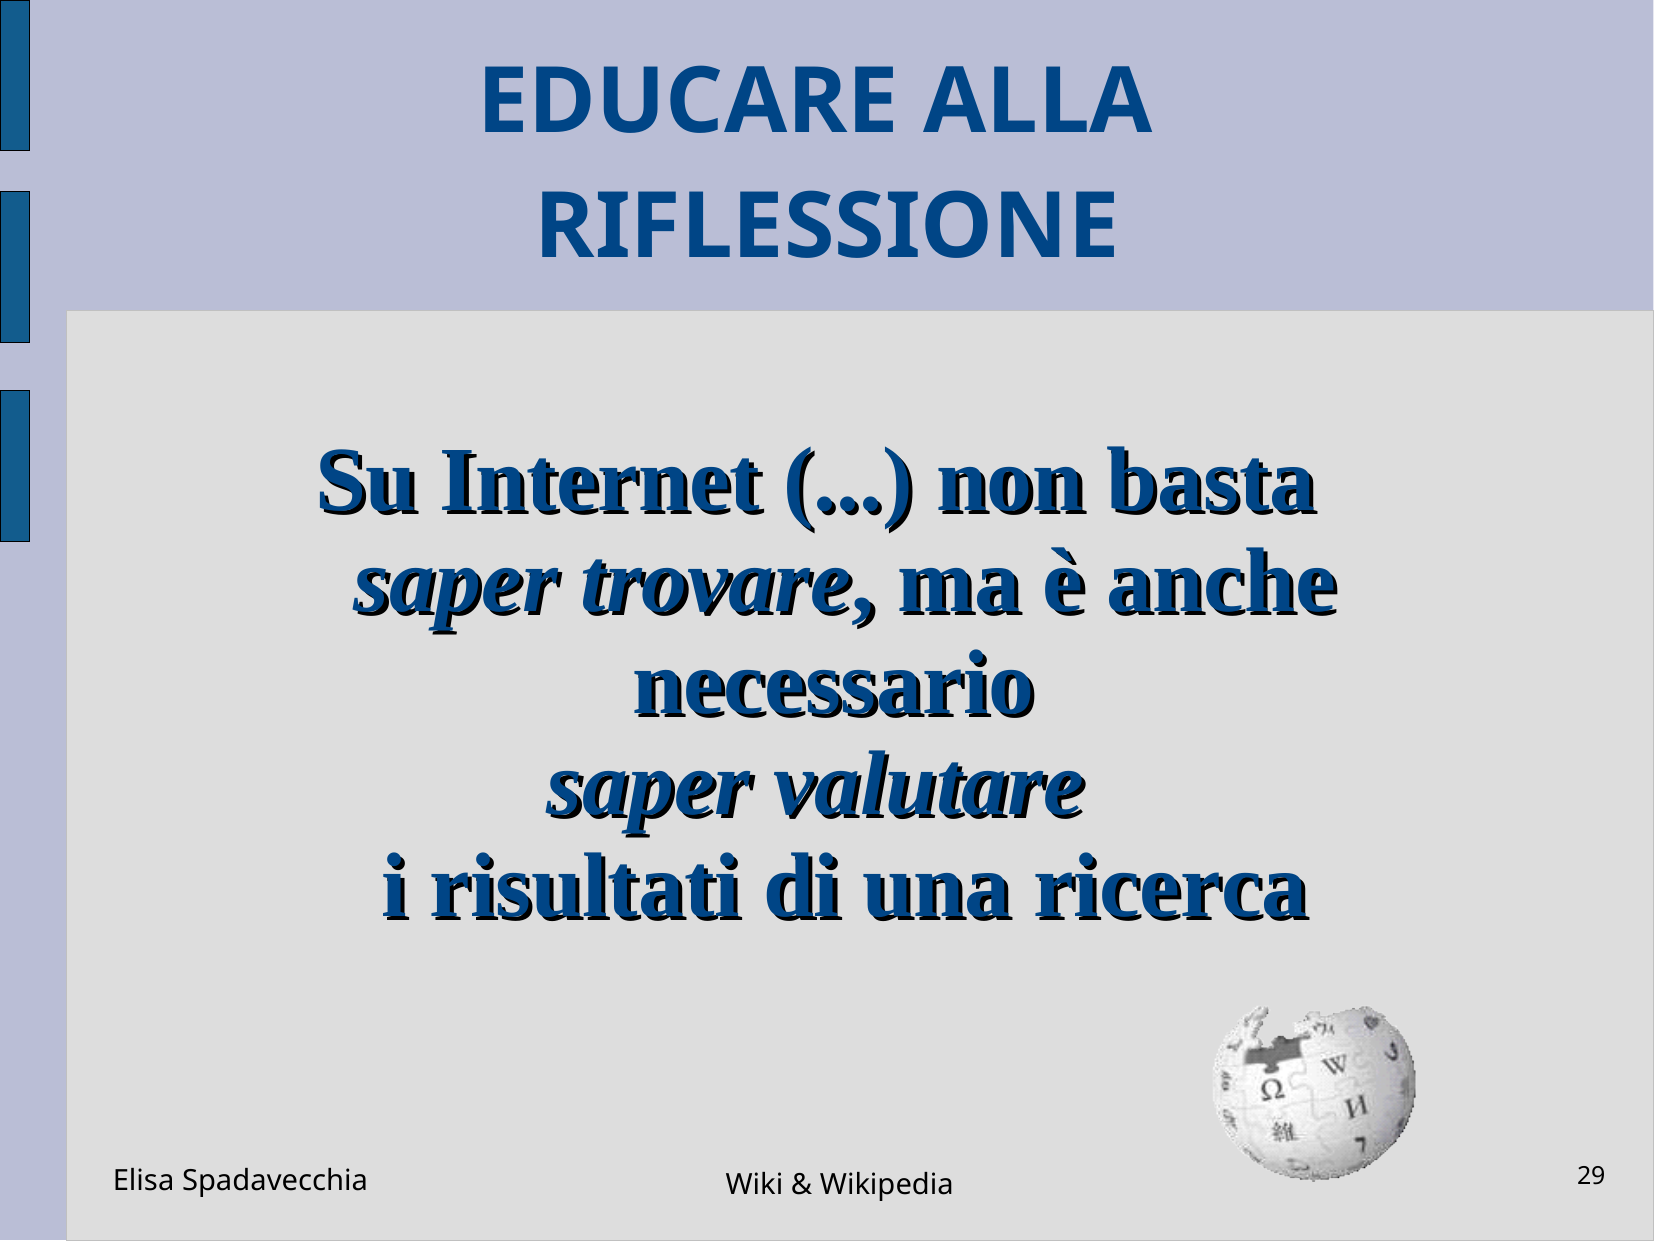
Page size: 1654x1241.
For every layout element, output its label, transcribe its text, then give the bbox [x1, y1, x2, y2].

text_box Elisa Spadavecchia [97, 1154, 632, 1237]
title EDUCARE ALLA RIFLESSIONE [121, 31, 1534, 288]
text_box <numero> [1529, 1151, 1654, 1194]
subtitle Su Internet (...) non basta saper trovare, ma è anche necessario saper valutare i risultati di una ricerca [121, 291, 1534, 1073]
text_box Wiki & Wikipedia [533, 1157, 1146, 1241]
picture [1210, 985, 1418, 1182]
